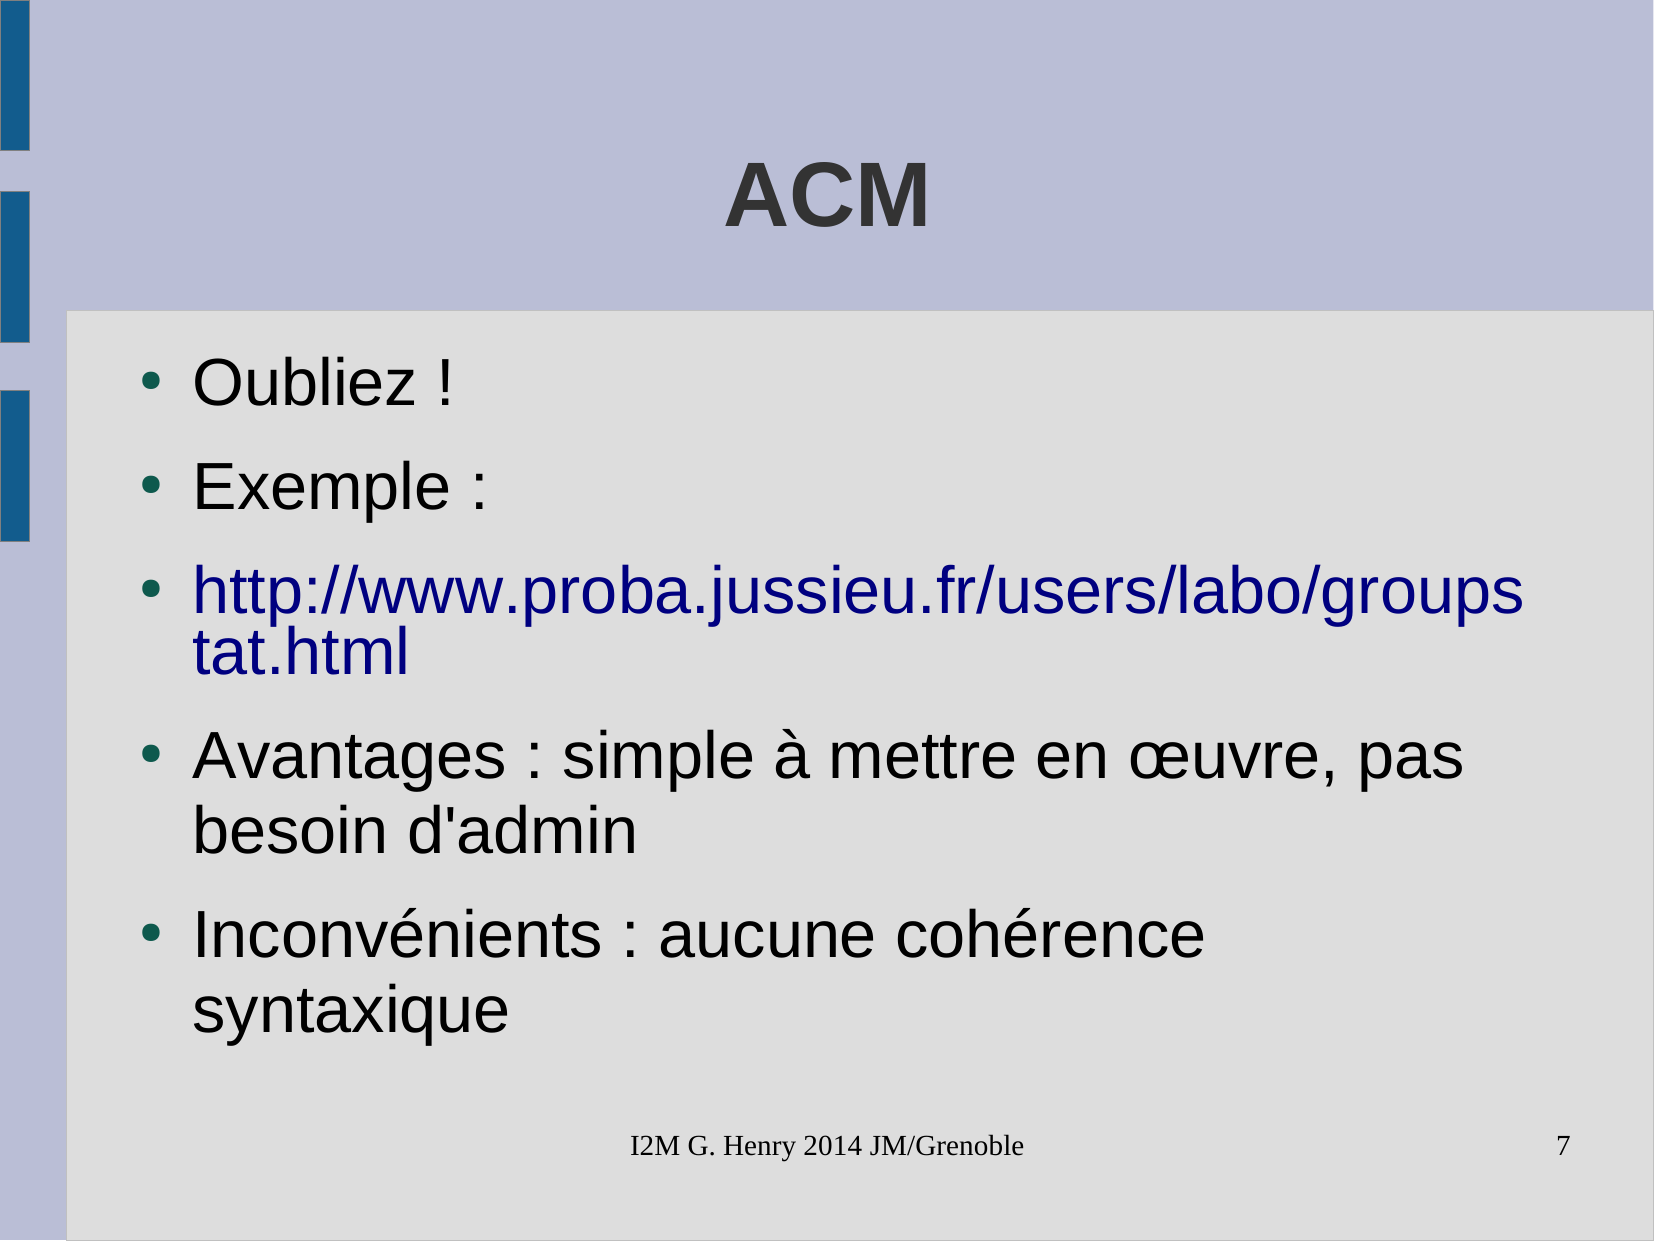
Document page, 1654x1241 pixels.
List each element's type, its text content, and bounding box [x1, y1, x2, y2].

title ACM [121, 91, 1534, 299]
list Oubliez ! Exemple : http://www.proba.jussieu.fr/users/labo/groupstat.html Avantages : simple à mettre en œuvre, pas besoin d'admin Inconvénients : aucune cohérence syntaxique [121, 344, 1534, 1127]
